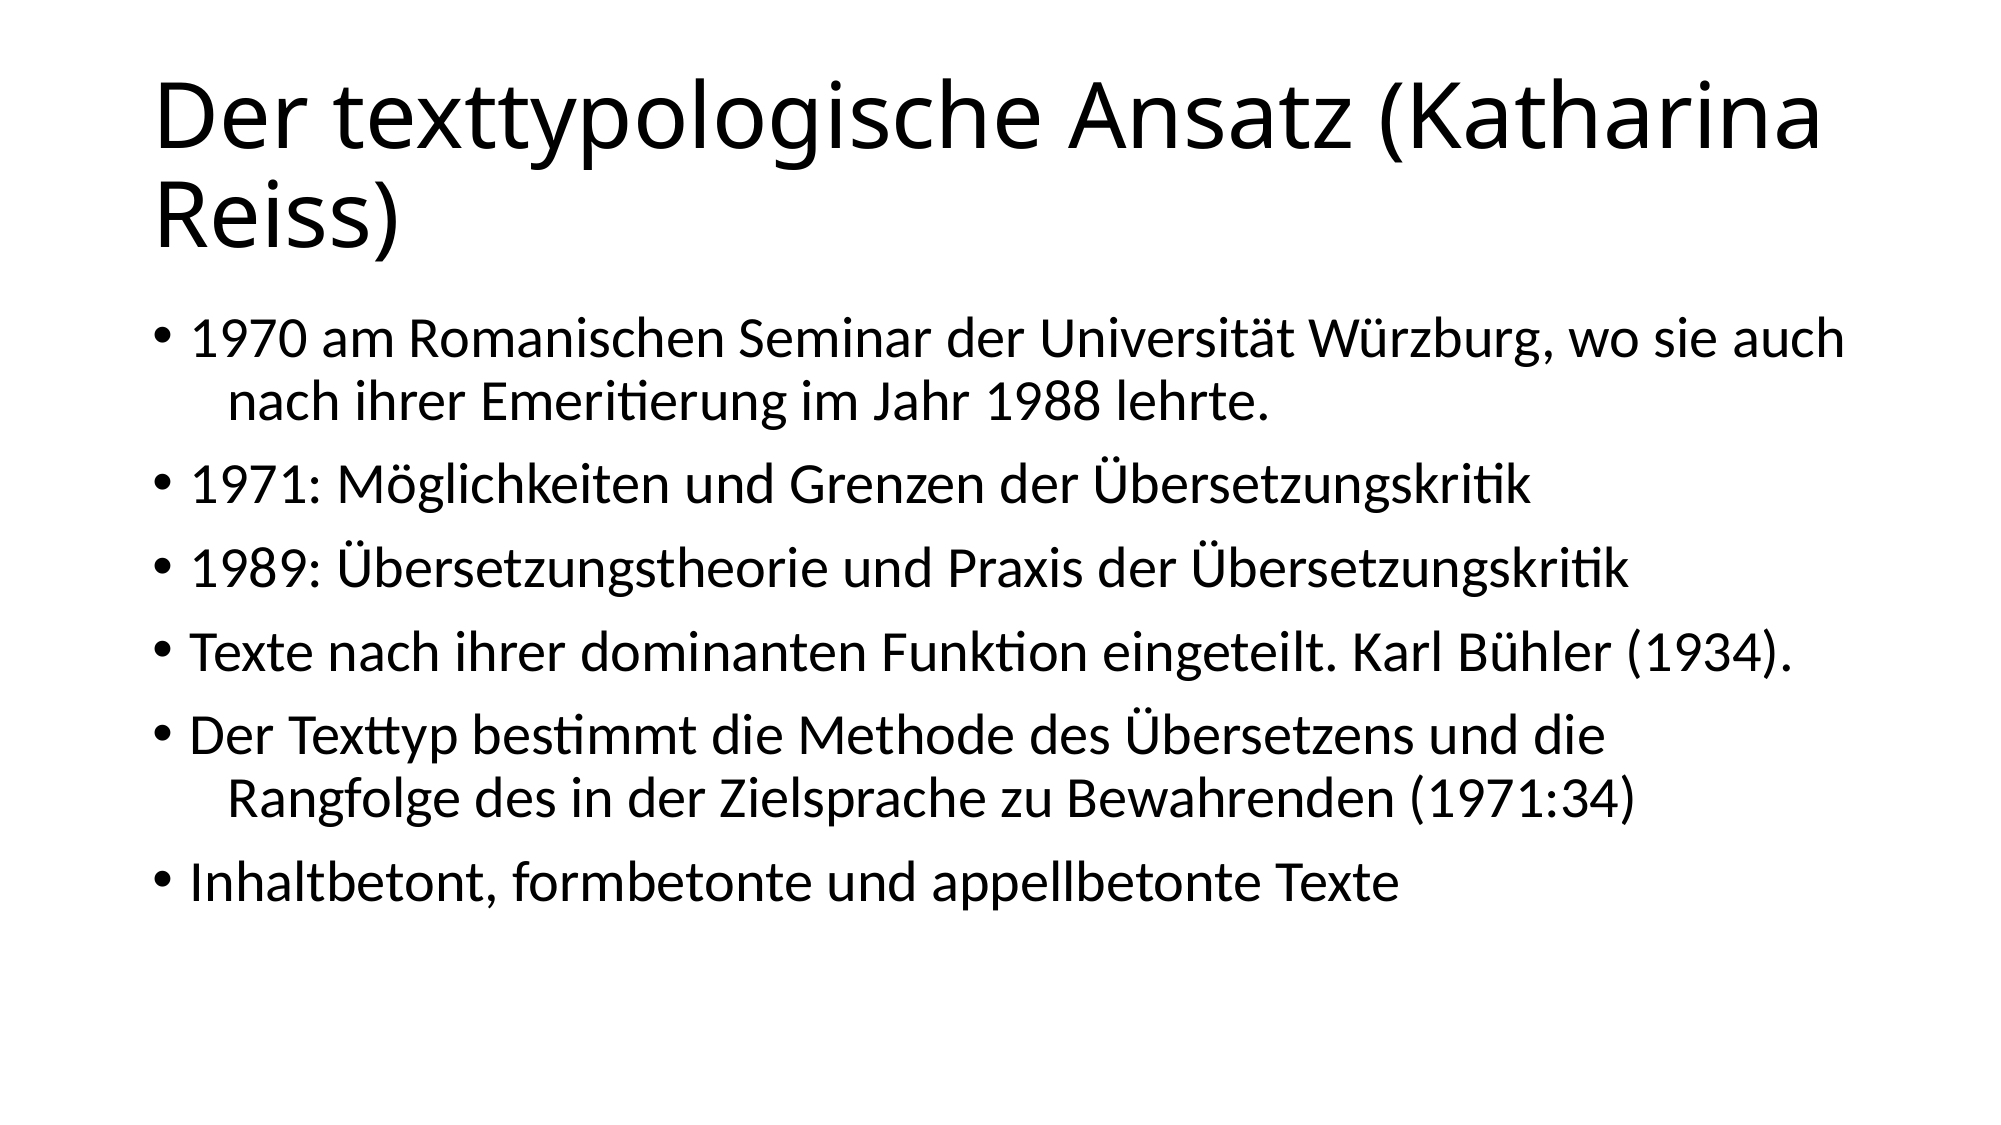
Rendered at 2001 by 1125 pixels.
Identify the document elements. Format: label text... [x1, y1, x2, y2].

list 1970 am Romanischen Seminar der Universität Würzburg, wo sie auch nach ihrer Emeritierung im Jahr 1988 lehrte. 1971: Möglichkeiten und Grenzen der Übersetzungskritik 1989: Übersetzungstheorie und Praxis der Übersetzungskritik Texte nach ihrer dominanten Funktion eingeteilt. Karl Bühler (1934). Der Texttyp bestimmt die Methode des Übersetzens und die Rangfolge des in der Zielsprache zu Bewahrenden (1971:34) Inhaltbetont, formbetonte und appellbetonte Texte [137, 299, 1863, 1014]
title Der texttypologische Ansatz (Katharina Reiss) [137, 59, 1863, 278]
